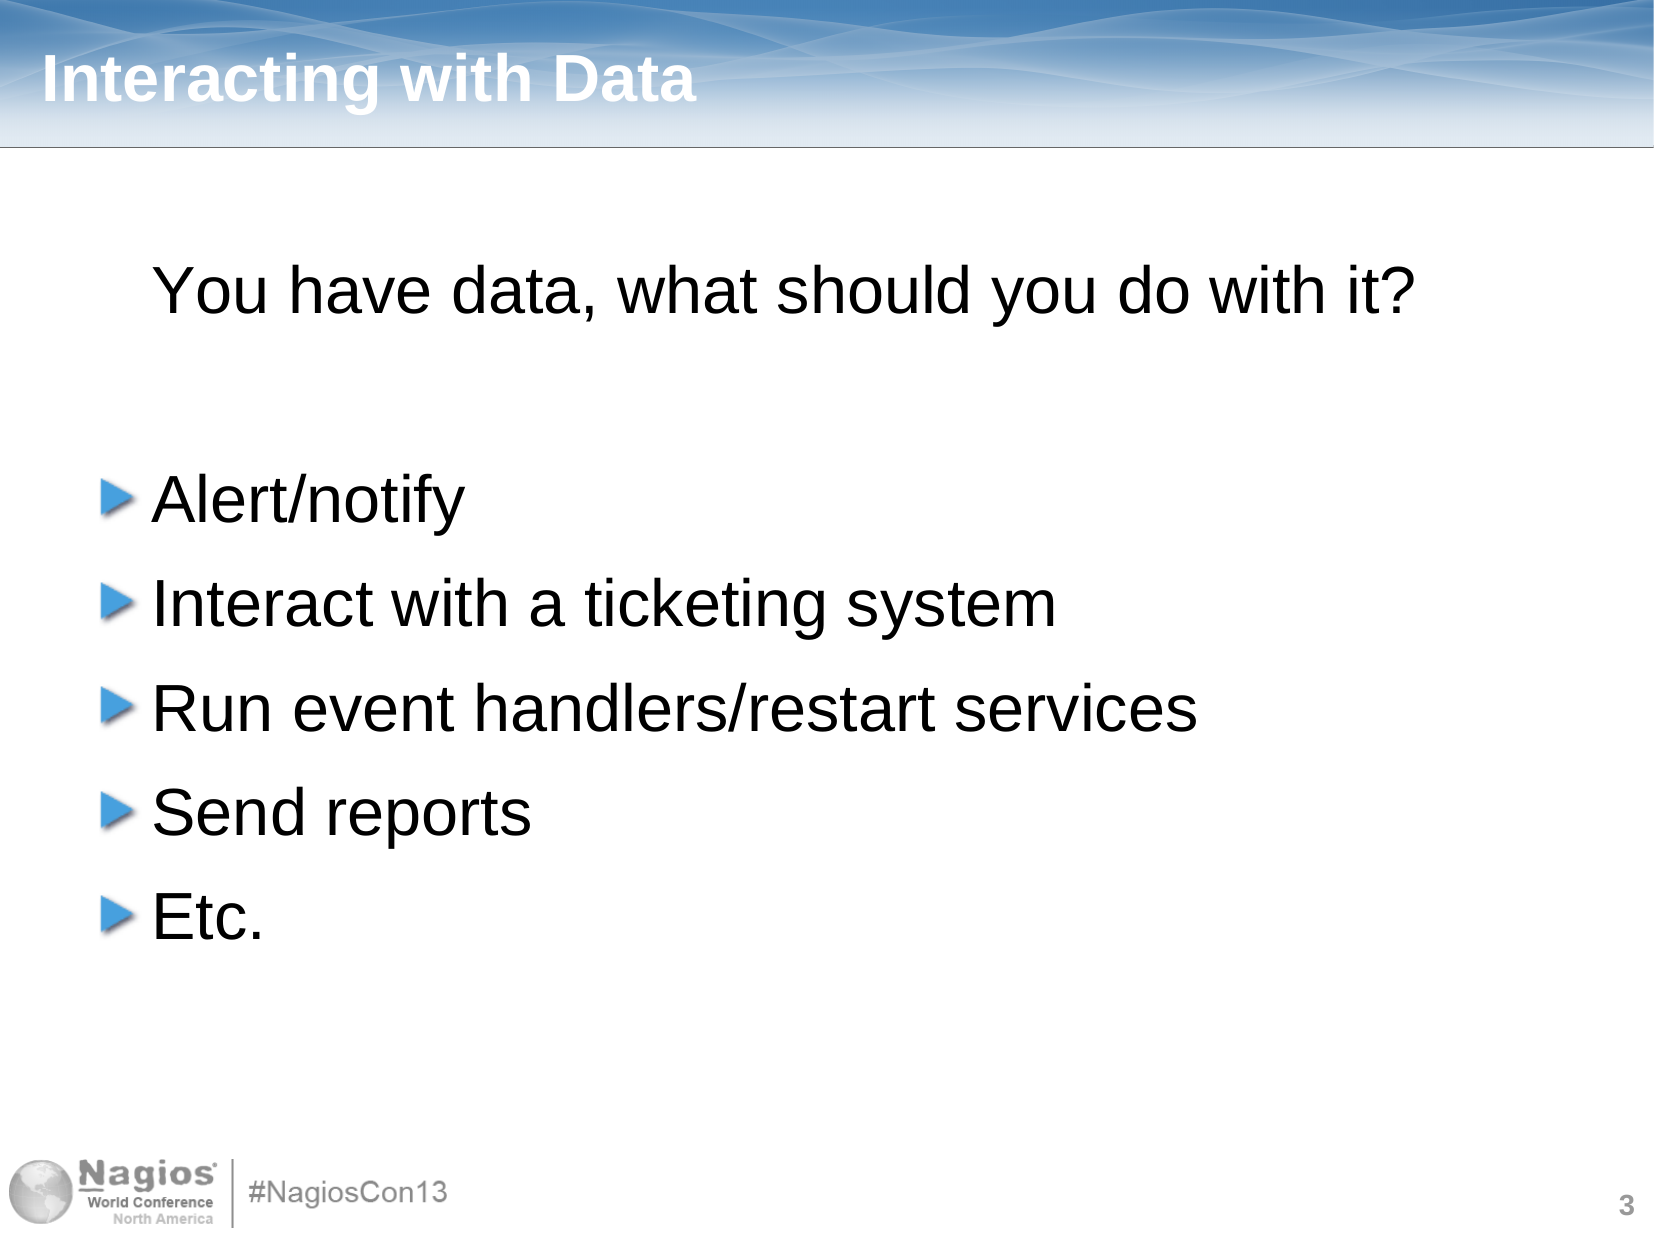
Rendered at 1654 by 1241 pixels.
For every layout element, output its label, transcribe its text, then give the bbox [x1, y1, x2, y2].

picture [9, 1159, 453, 1228]
title Interacting with Data [41, 29, 1248, 127]
list You have data, what should you do with it? Alert/notify Interact with a ticketing system Run event handlers/restart services Send reports Etc. [80, 253, 1569, 1058]
picture [0, 0, 1654, 147]
